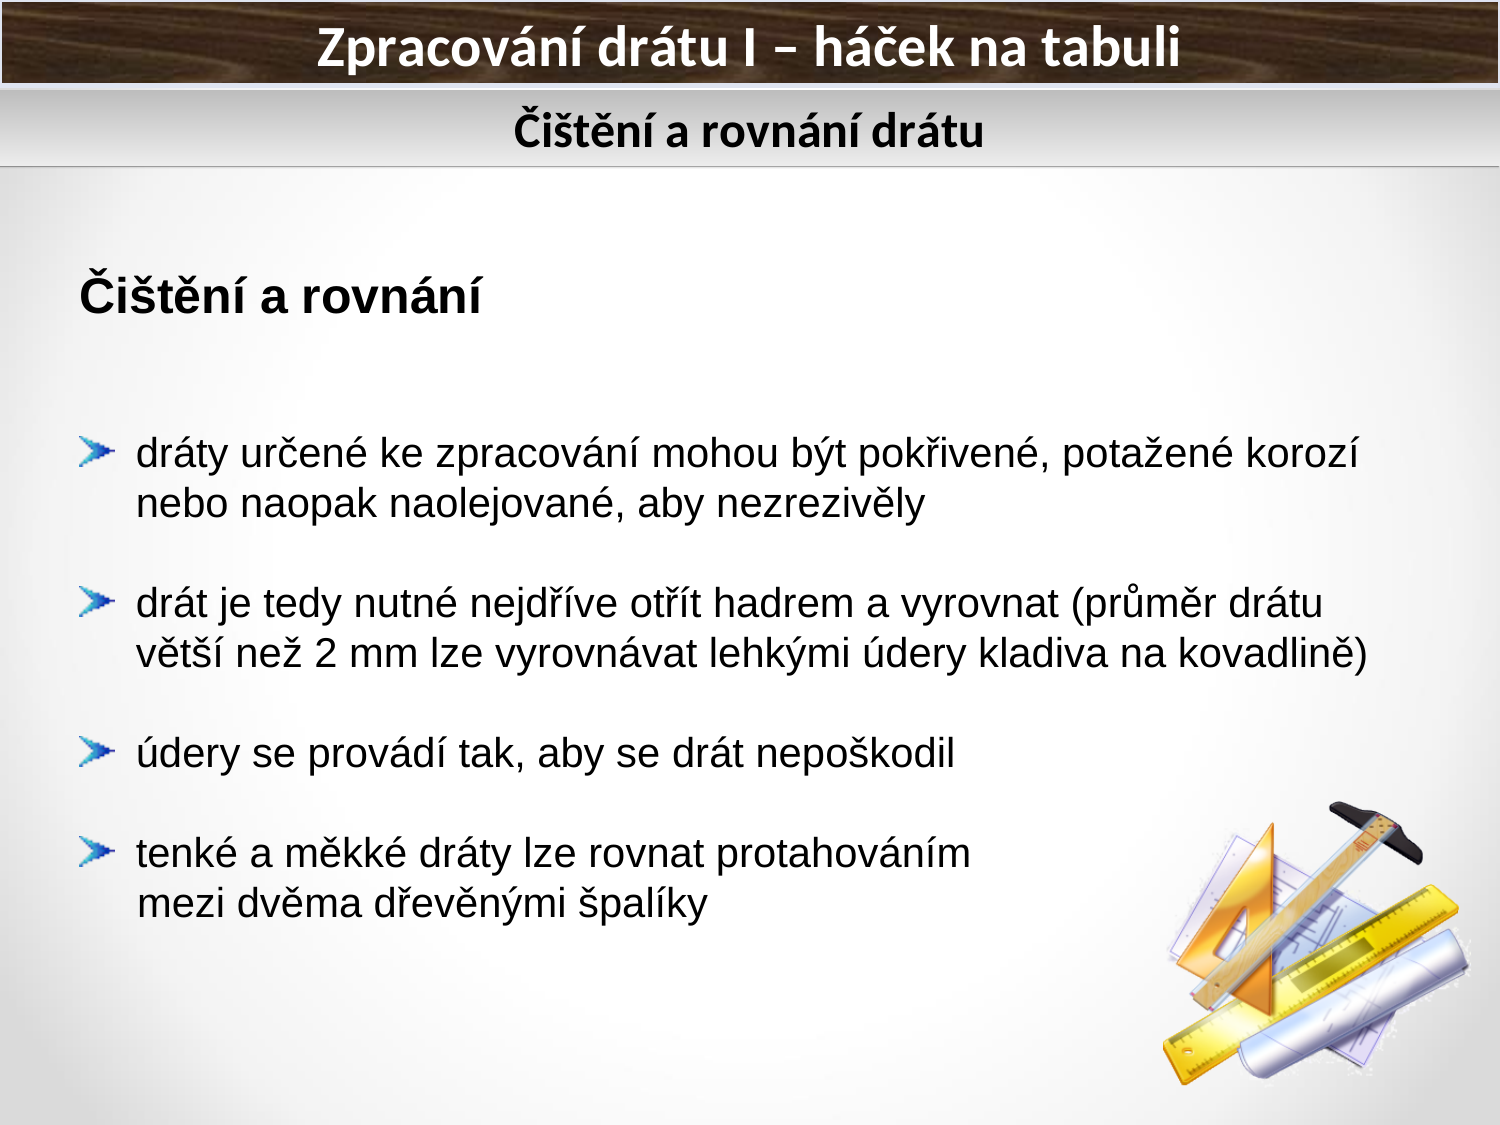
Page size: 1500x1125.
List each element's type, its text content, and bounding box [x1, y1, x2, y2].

picture [0, 86, 1500, 90]
text_box dráty určené ke zpracování mohou být pokřivené, potažené korozí nebo naopak naolejované, aby nezrezivěly drát je tedy nutné nejdříve otřít hadrem a vyrovnat (průměr drátu větší než 2 mm lze vyrovnávat lehkými údery kladiva na kovadlině) údery se provádí tak, aby se drát nepoškodil tenké a měkké dráty lze rovnat protahováním mezi dvěma dřevěnými špalíky [64, 418, 1436, 935]
picture [0, 166, 1500, 1125]
text_box Čištění a rovnání drátu [0, 90, 1500, 166]
text_box Zpracování drátu I – háček na tabuli [0, 0, 1500, 86]
text_box Čištění a rovnání [64, 255, 1436, 331]
